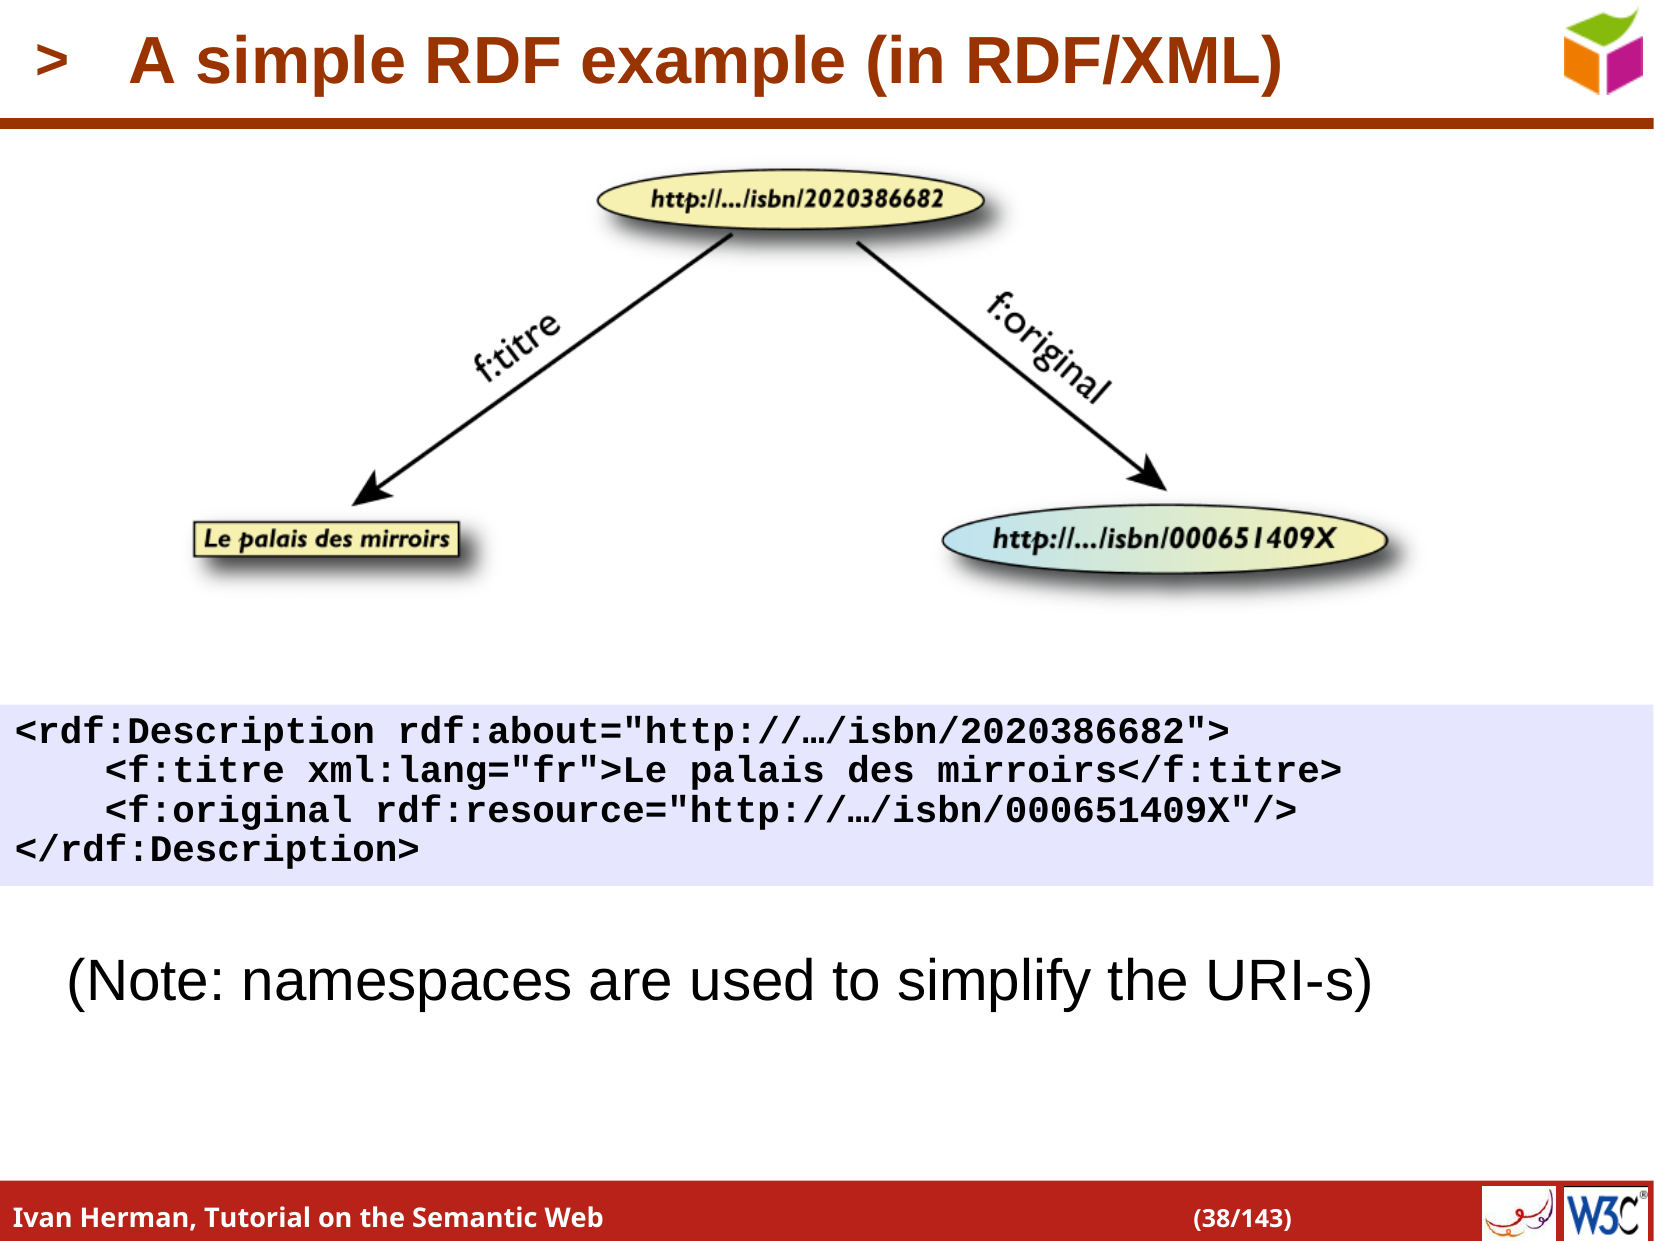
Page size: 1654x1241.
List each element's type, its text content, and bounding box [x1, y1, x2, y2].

picture [1564, 5, 1643, 95]
picture [177, 152, 1435, 621]
picture [1564, 1186, 1648, 1241]
picture [1482, 1186, 1556, 1241]
title A simple RDF example (in RDF/XML) [93, 0, 1493, 119]
text_box (Note: namespaces are used to simplify the URI-s) [52, 944, 1447, 1033]
text_box <rdf:Description rdf:about="http://…/isbn/2020386682"> <f:titre xml:lang="fr">Le palais des mirroirs</f:titre> <f:original rdf:resource="http://…/isbn/000651409X"/> </rdf:Description> [0, 704, 1654, 886]
